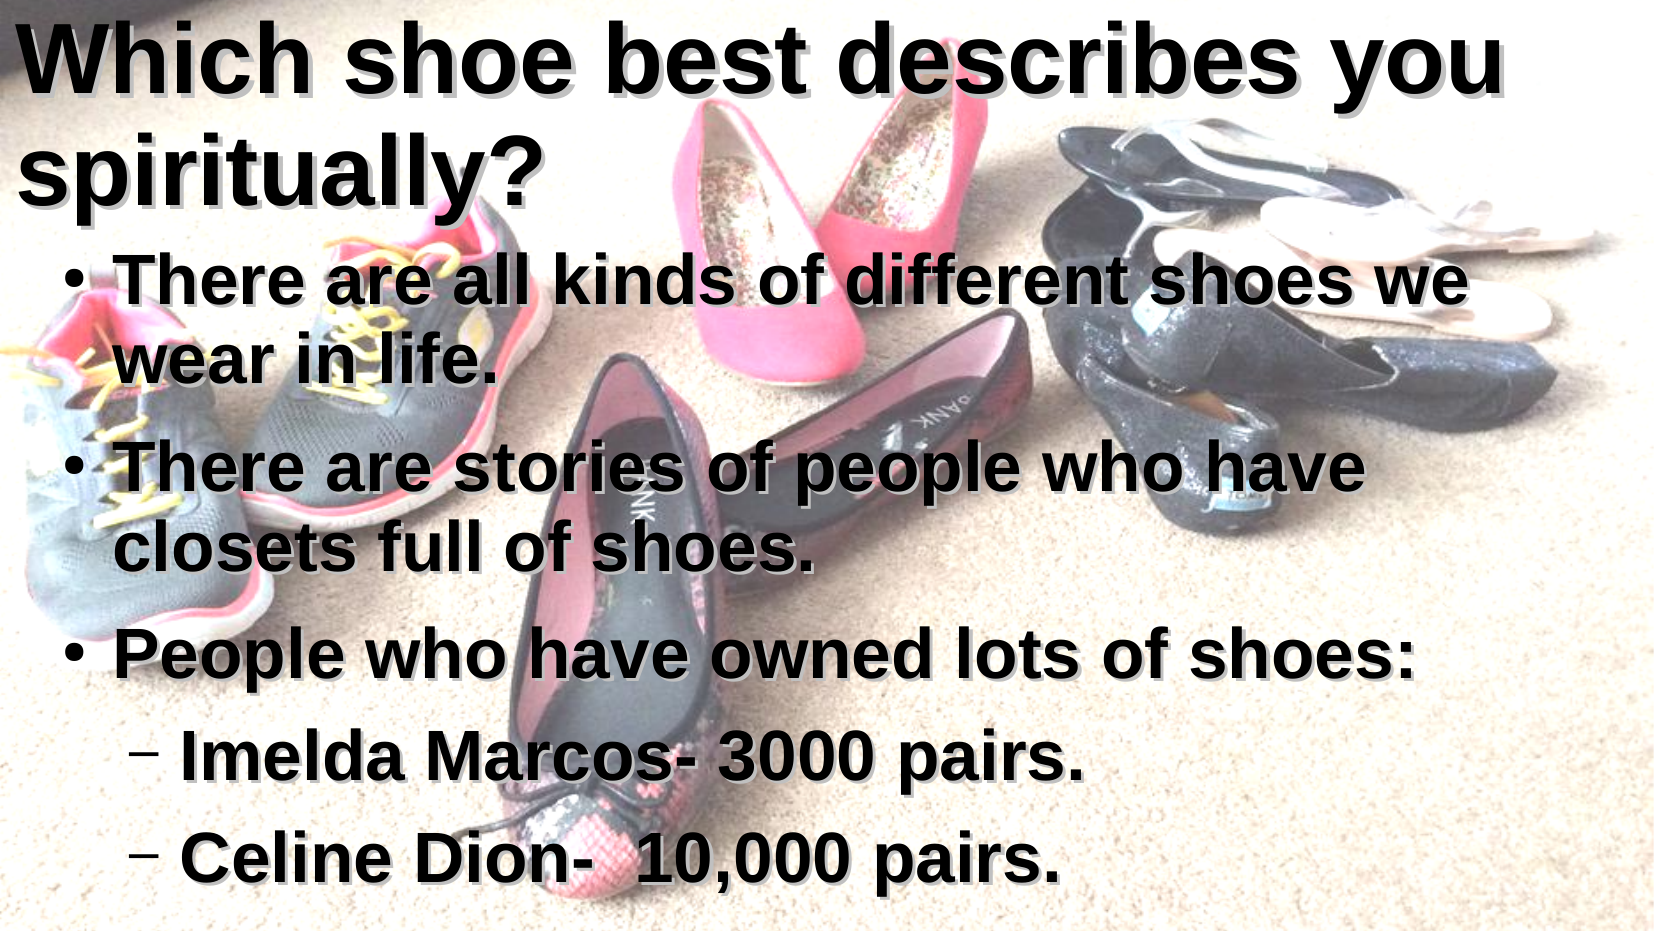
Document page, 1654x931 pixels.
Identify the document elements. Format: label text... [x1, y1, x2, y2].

list There are all kinds of different shoes we wear in life. There are stories of people who have closets full of shoes. People who have owned lots of shoes: Imelda Marcos- 3000 pairs. Celine Dion- 10,000 pairs. [45, 240, 1621, 901]
title Which shoe best describes you spiritually? [15, 2, 1571, 227]
picture [0, 0, 1654, 931]
